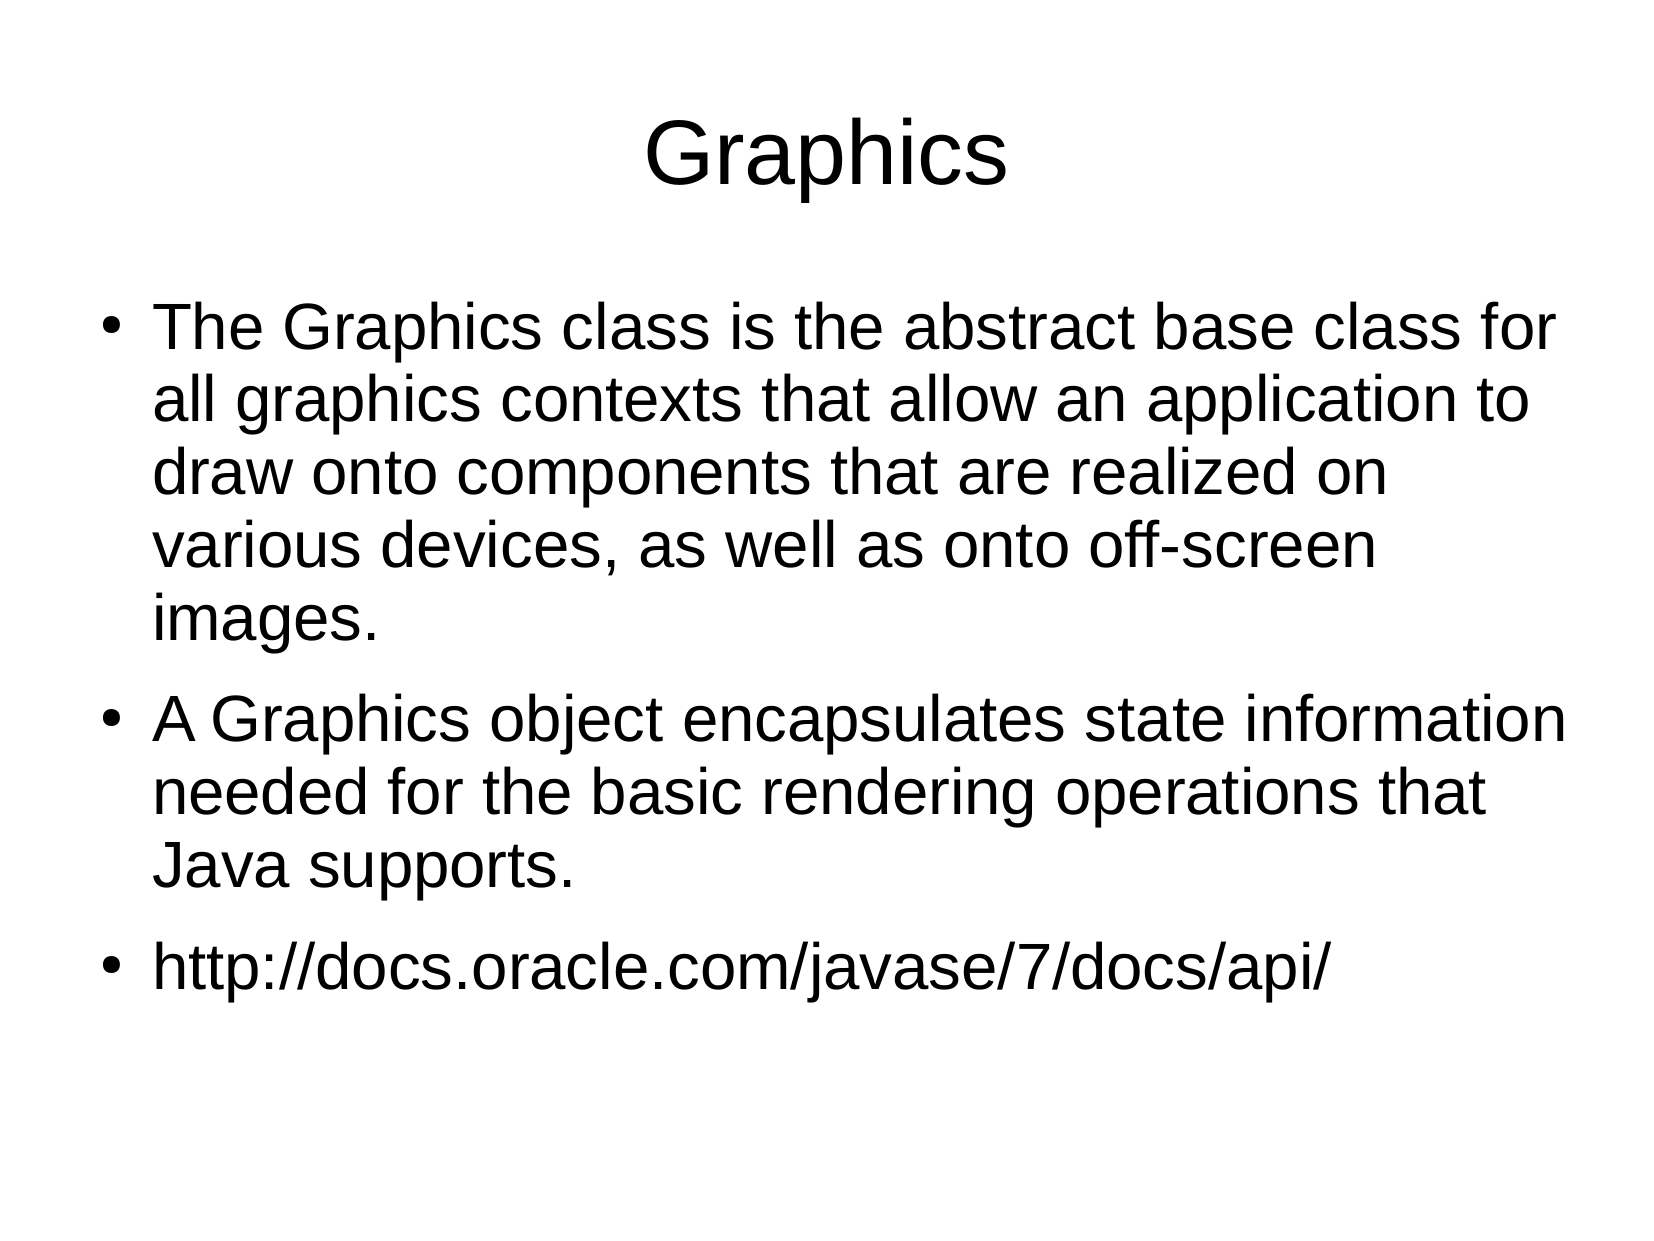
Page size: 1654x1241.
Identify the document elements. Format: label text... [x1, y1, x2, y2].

list The Graphics class is the abstract base class for all graphics contexts that allow an application to draw onto components that are realized on various devices, as well as onto off-screen images. A Graphics object encapsulates state information needed for the basic rendering operations that Java supports. http://docs.oracle.com/javase/7/docs/api/ [82, 290, 1571, 1010]
title Graphics [82, 49, 1571, 257]
